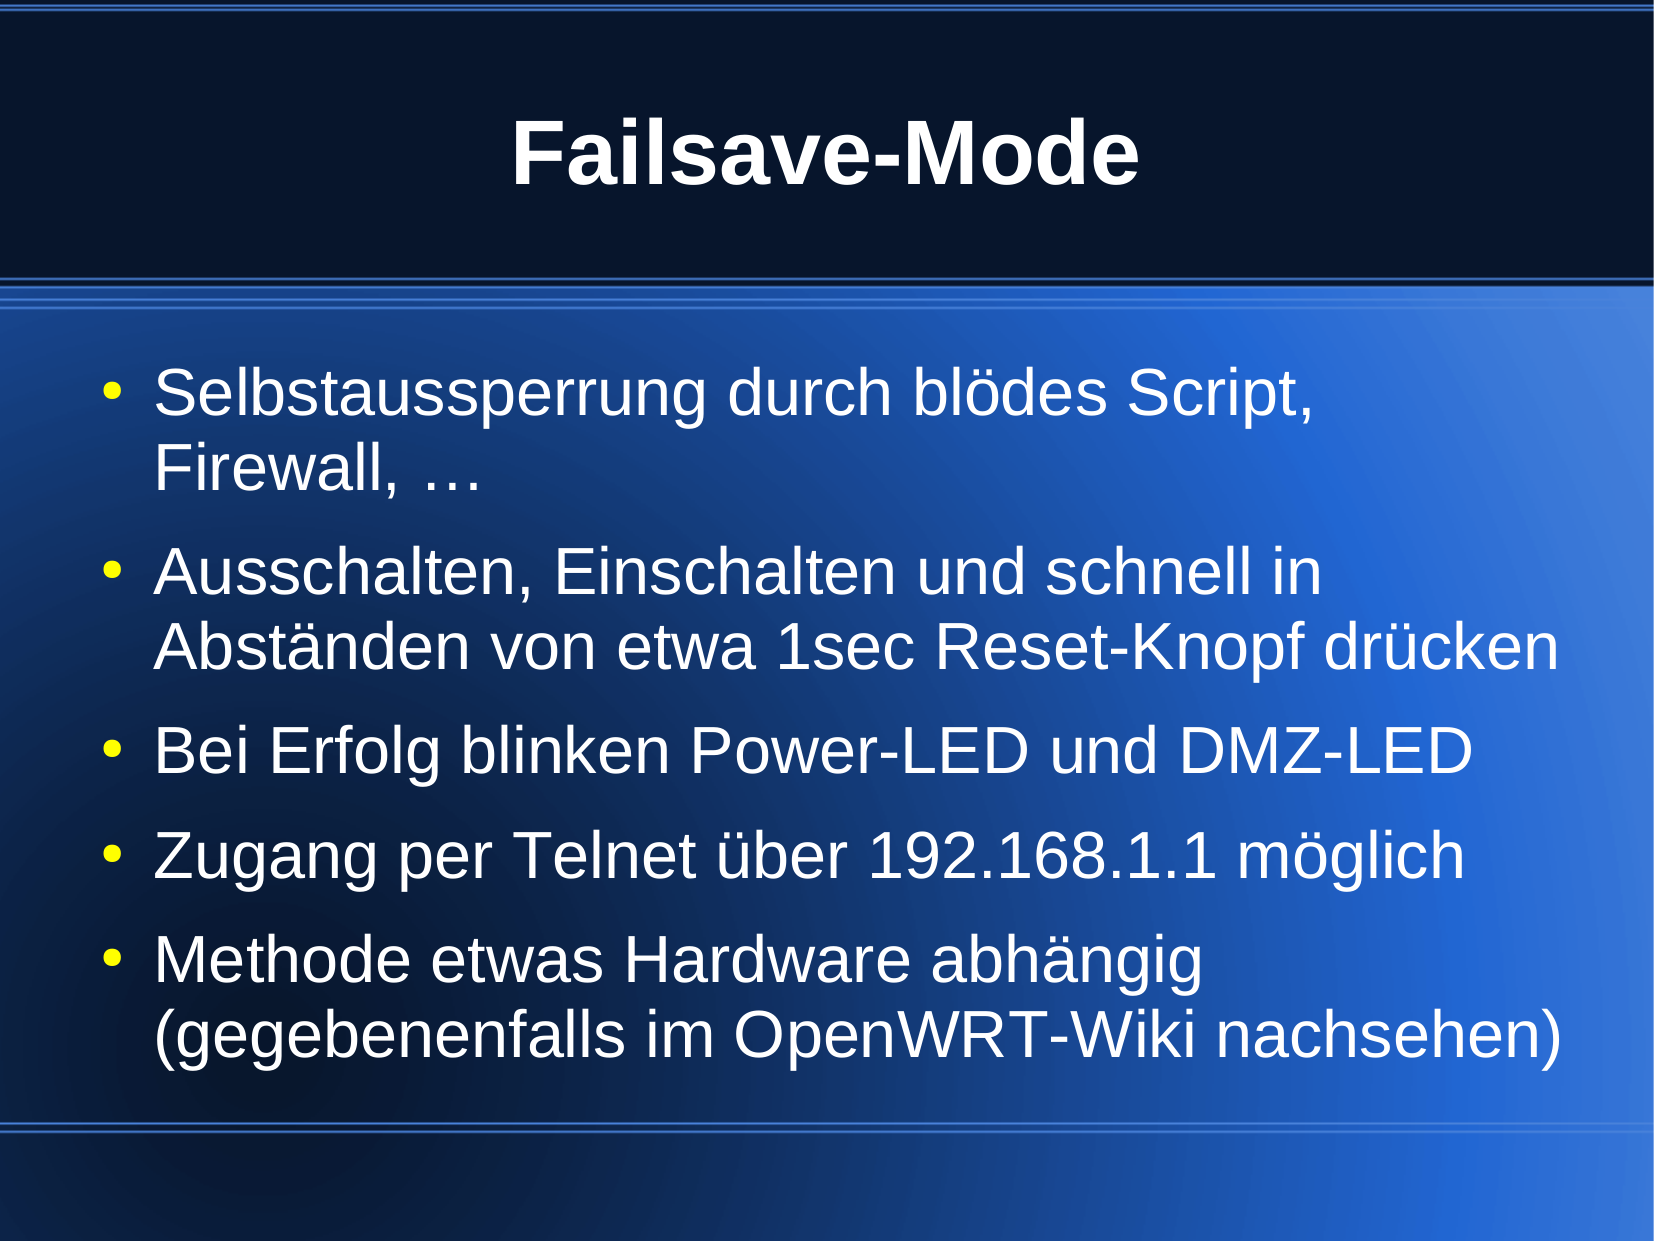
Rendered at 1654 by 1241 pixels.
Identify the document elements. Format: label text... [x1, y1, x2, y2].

list Selbstaussperrung durch blödes Script, Firewall, … Ausschalten, Einschalten und schnell in Abständen von etwa 1sec Reset-Knopf drücken Bei Erfolg blinken Power-LED und DMZ-LED Zugang per Telnet über 192.168.1.1 möglich Methode etwas Hardware abhängig (gegebenenfalls im OpenWRT-Wiki nachsehen) [82, 355, 1571, 1159]
picture [0, 0, 1654, 1241]
title Failsave-Mode [82, 56, 1571, 250]
